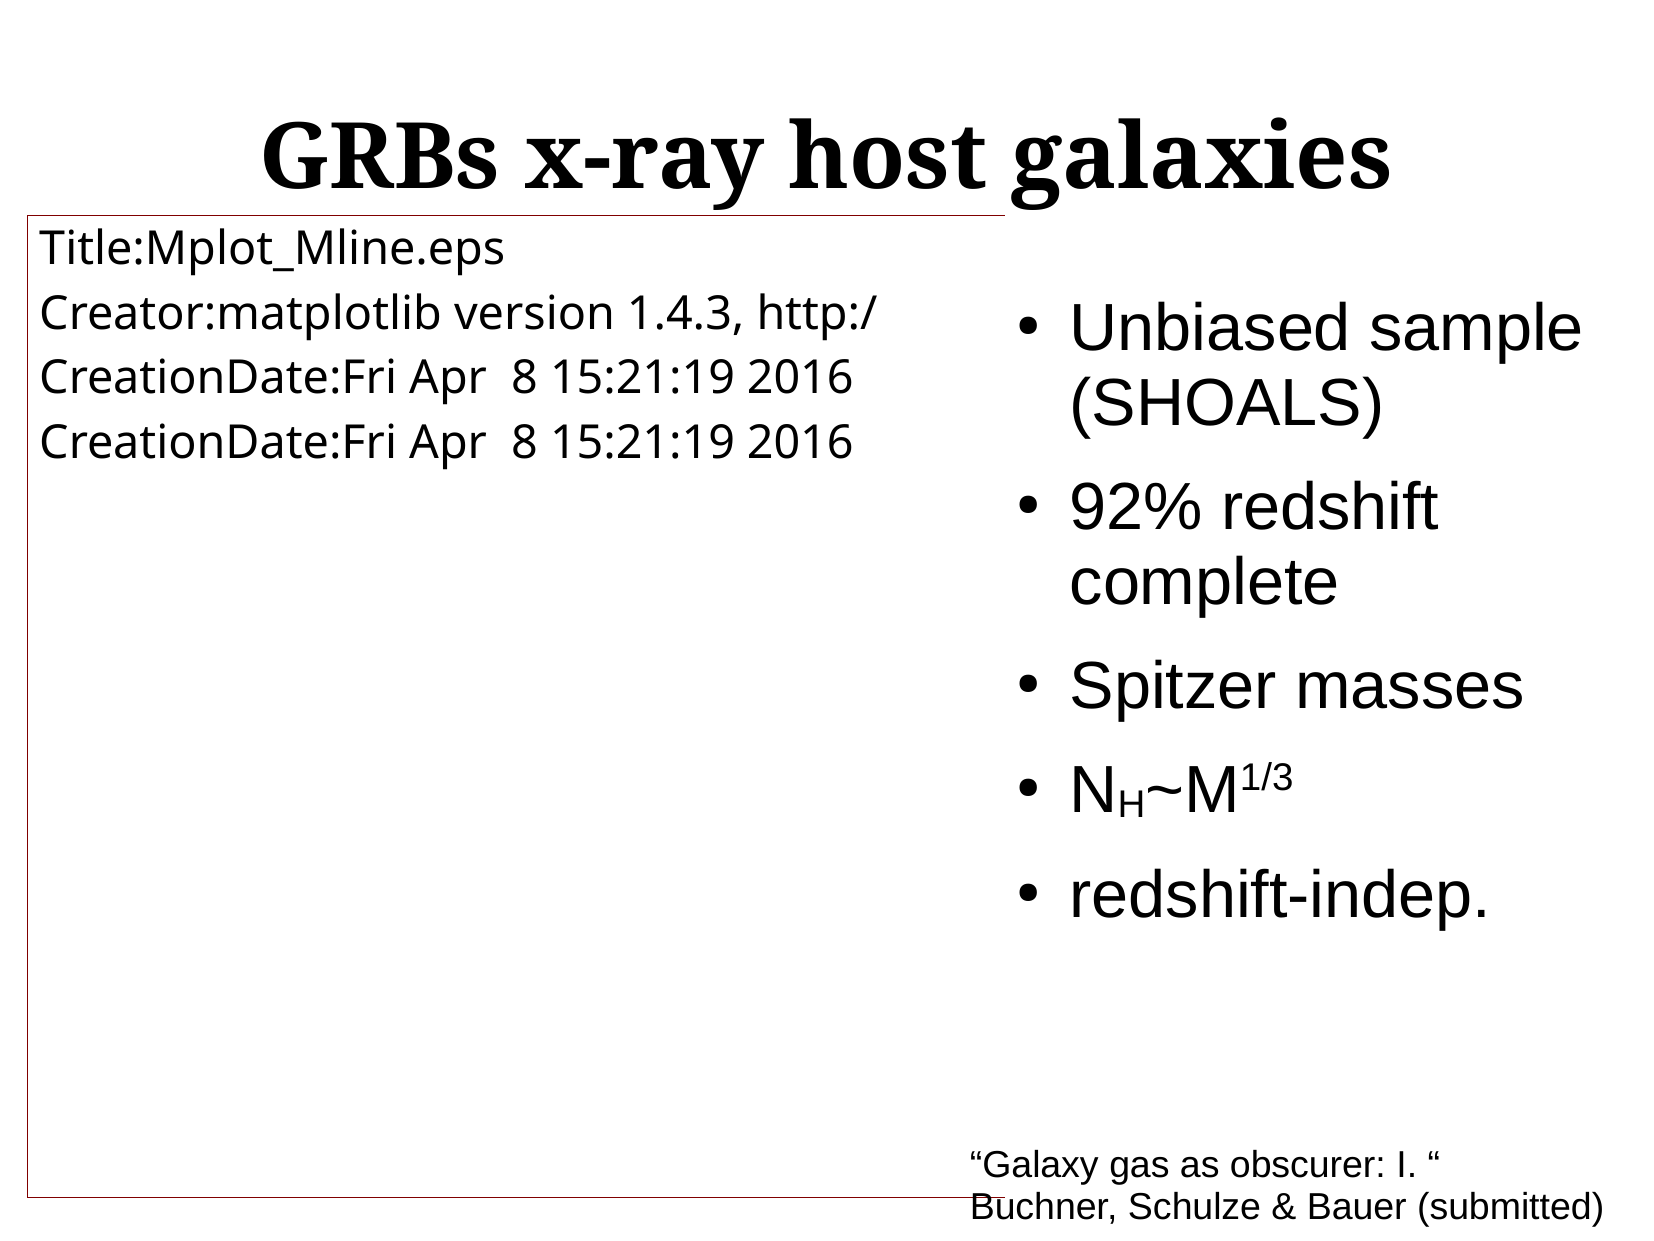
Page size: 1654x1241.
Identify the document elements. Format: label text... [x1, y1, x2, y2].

title GRBs x-ray host galaxies [82, 49, 1571, 257]
list Unbiased sample (SHOALS) 92% redshift complete Spitzer masses NH~M1/3 redshift-indep. [1006, 290, 1595, 1010]
picture [24, 212, 1006, 1198]
text_box “Galaxy gas as obscurer: I. “ Buchner, Schulze & Bauer (submitted) [955, 1135, 1654, 1235]
